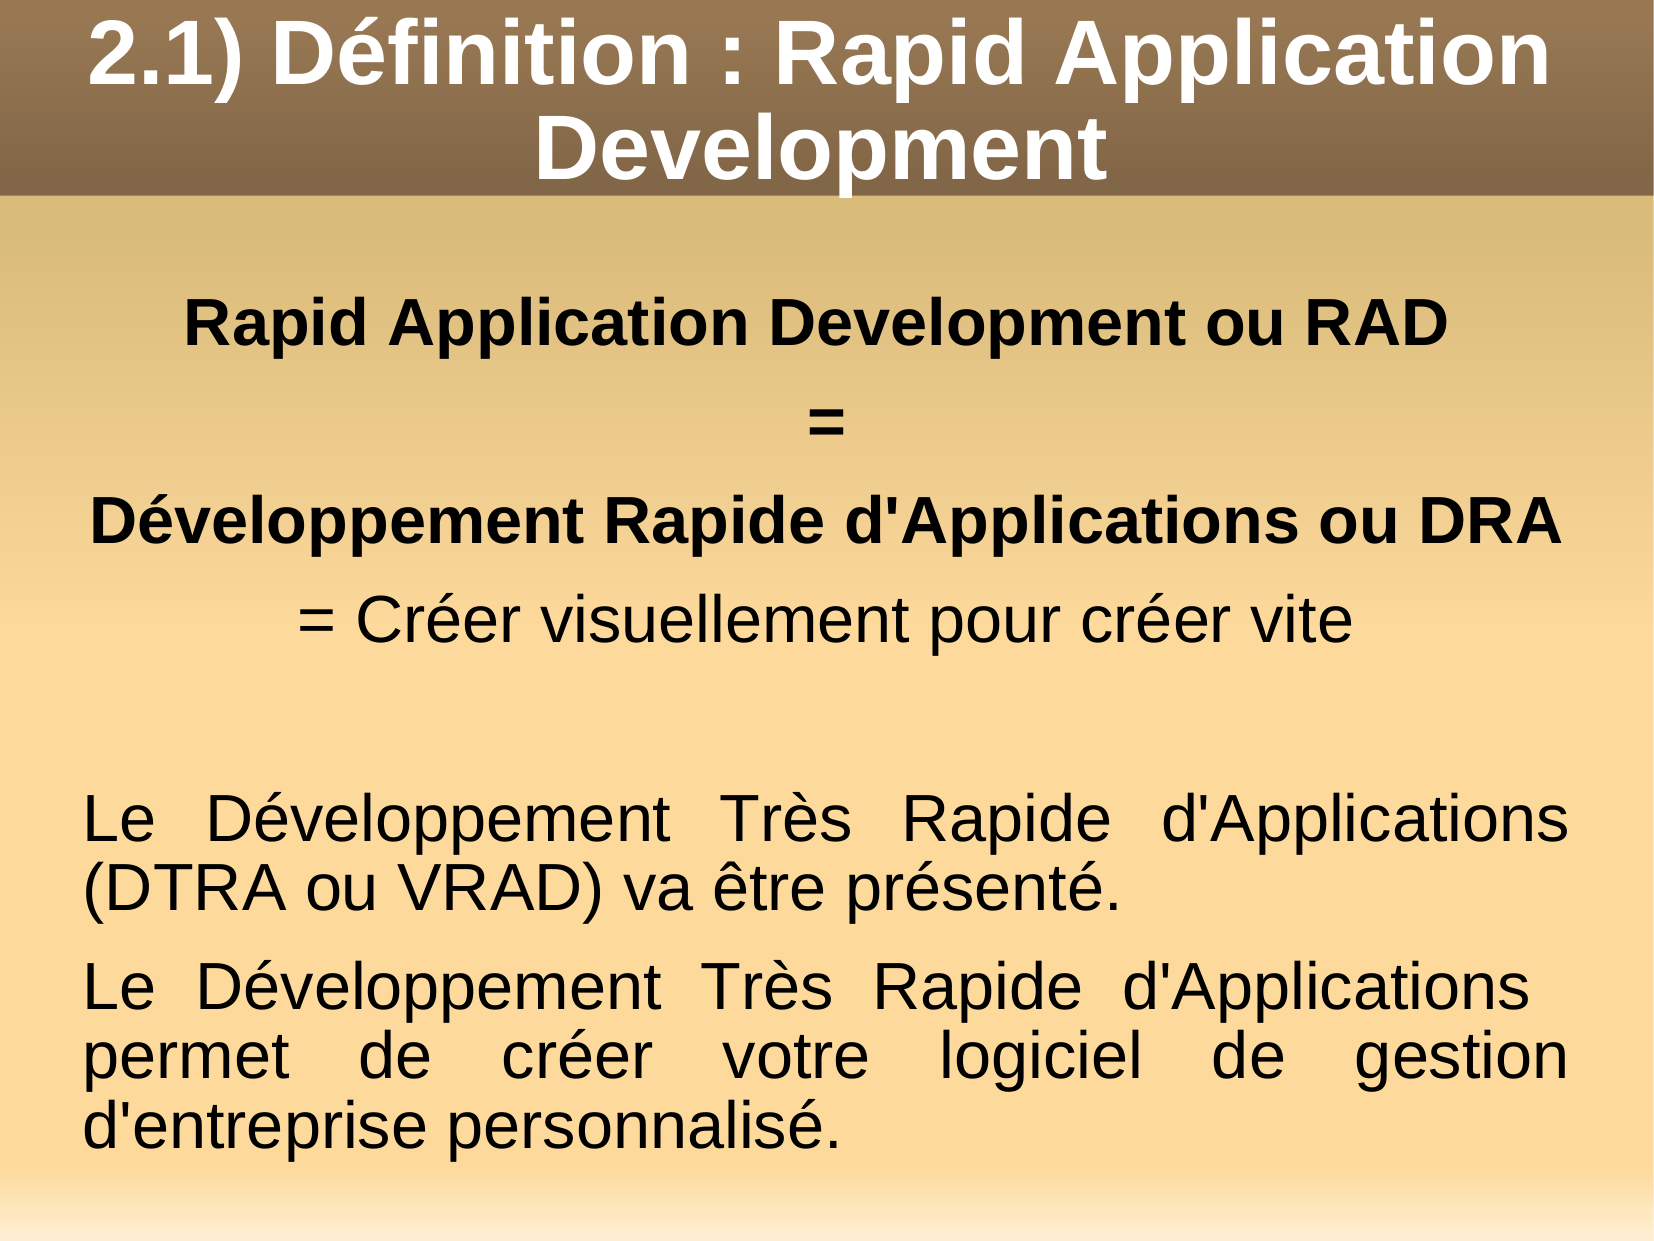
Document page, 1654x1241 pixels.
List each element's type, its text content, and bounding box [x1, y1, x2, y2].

picture [0, 0, 1654, 1241]
title 2.1) Définition : Rapid Application Development [76, 4, 1565, 203]
list Rapid Application Development ou RAD = Développement Rapide d'Applications ou DRA = Créer visuellement pour créer vite Le Développement Très Rapide d'Applications (DTRA ou VRAD) va être présenté. Le Développement Très Rapide d'Applications permet de créer votre logiciel de gestion d'entreprise personnalisé. [82, 290, 1571, 1168]
